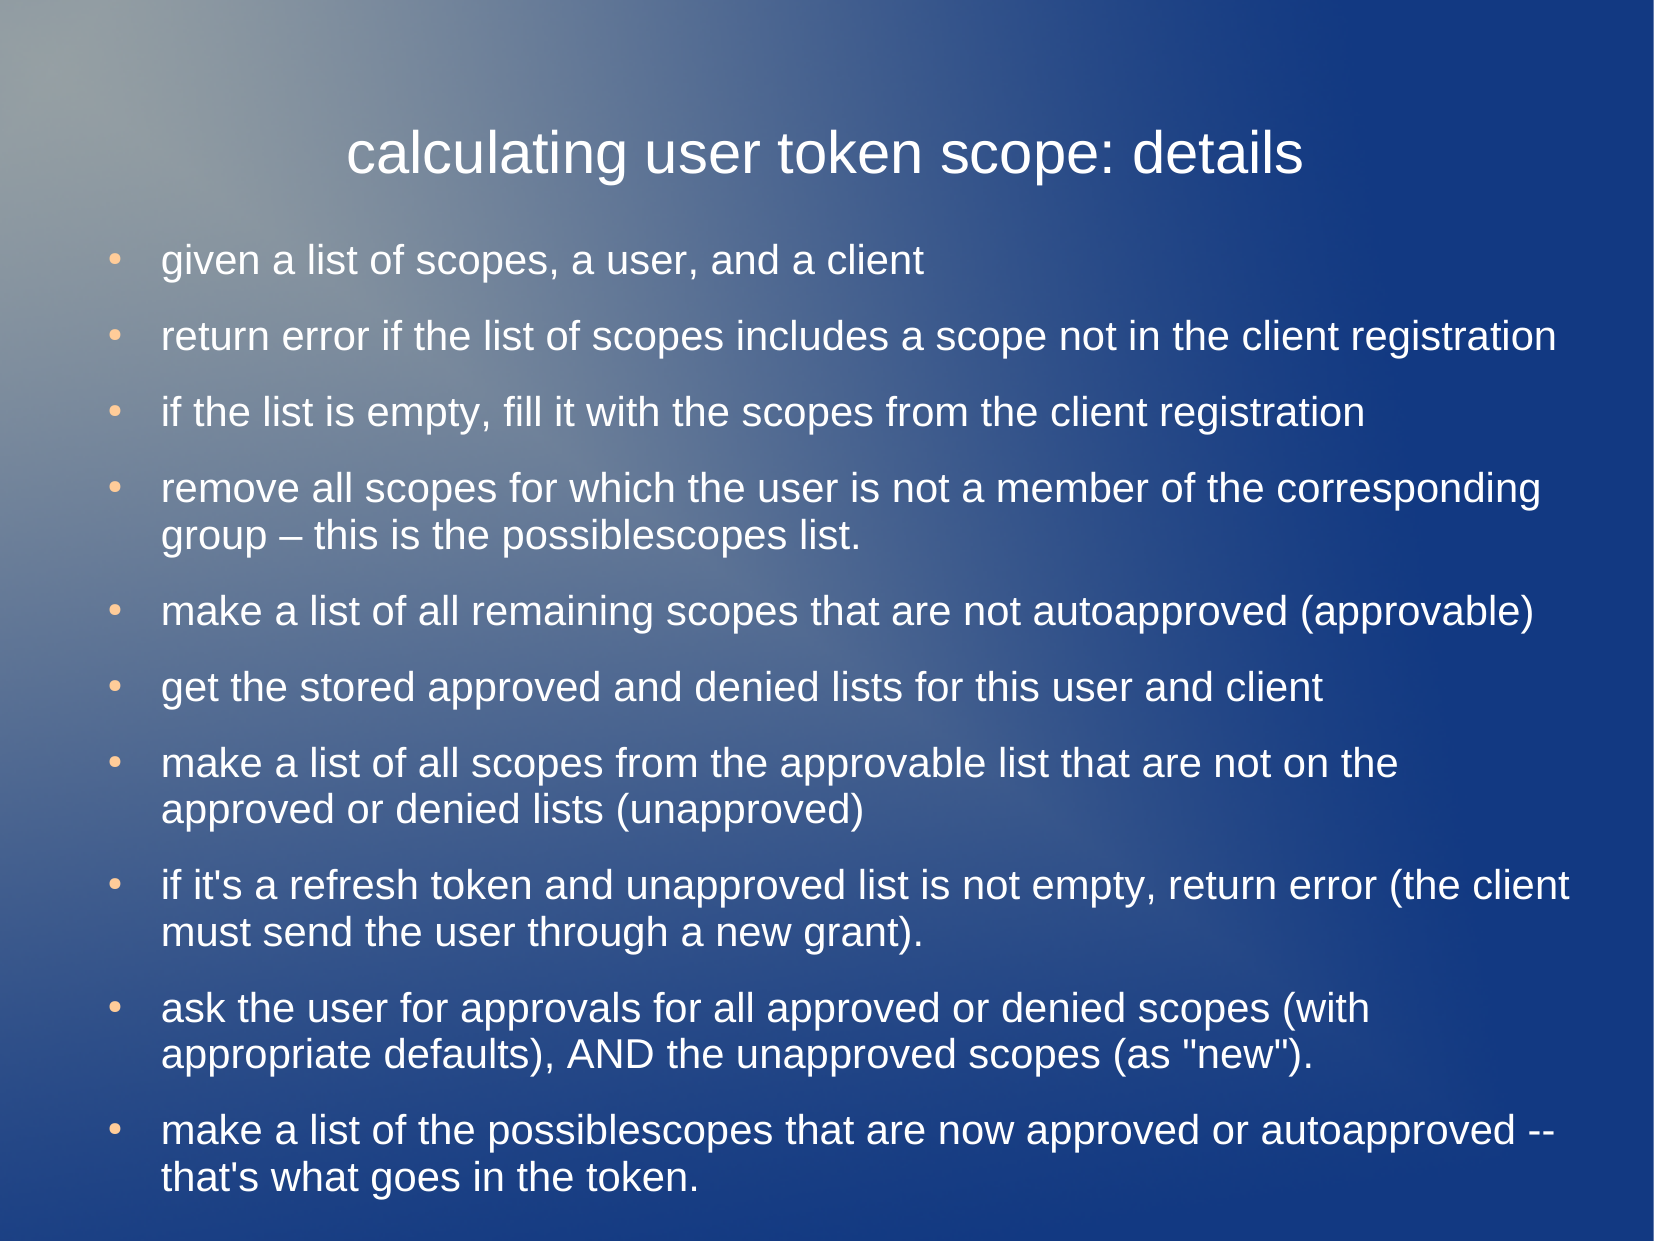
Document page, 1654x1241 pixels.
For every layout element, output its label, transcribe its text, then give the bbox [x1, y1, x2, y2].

picture [0, 0, 1654, 1241]
list given a list of scopes, a user, and a client return error if the list of scopes includes a scope not in the client registration if the list is empty, fill it with the scopes from the client registration remove all scopes for which the user is not a member of the corresponding group – this is the possiblescopes list. make a list of all remaining scopes that are not autoapproved (approvable) get the stored approved and denied lists for this user and client make a list of all scopes from the approvable list that are not on the approved or denied lists (unapproved) if it's a refresh token and unapproved list is not empty, return error (the client must send the user through a new grant). ask the user for approvals for all approved or denied scopes (with appropriate defaults), AND the unapproved scopes (as "new"). make a list of the possiblescopes that are now approved or autoapproved -- that's what goes in the token. [90, 237, 1579, 1201]
title calculating user token scope: details [82, 49, 1571, 257]
